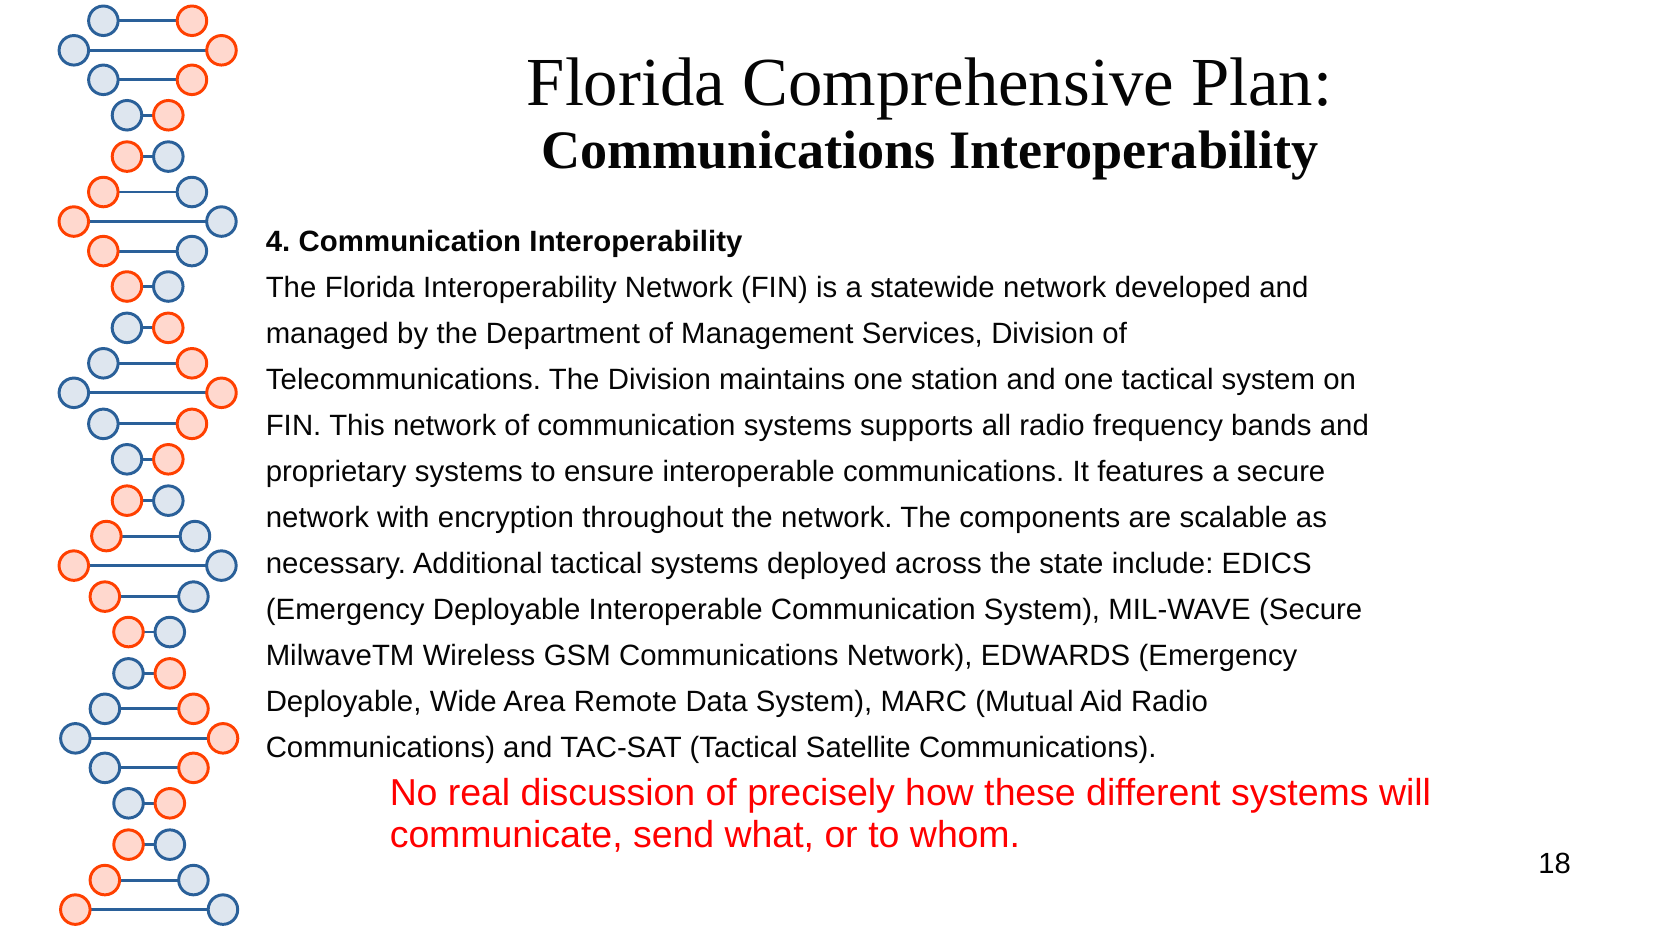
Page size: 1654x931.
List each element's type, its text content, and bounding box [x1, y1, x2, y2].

title Florida Comprehensive Plan: Communications Interoperability [265, 35, 1595, 189]
list 4. Communication Interoperability The Florida Interoperability Network (FIN) is a statewide network developed and managed by the Department of Management Services, Division of Telecommunications. The Division maintains one station and one tactical system on FIN. This network of communication systems supports all radio frequency bands and proprietary systems to ensure interoperable communications. It features a secure network with encryption throughout the network. The components are scalable as necessary. Additional tactical systems deployed across the state include: EDICS (Emergency Deployable Interoperable Communication System), MIL-WAVE (Secure MilwaveTM Wireless GSM Communications Network), EDWARDS (Emergency Deployable, Wide Area Remote Data System), MARC (Mutual Aid Radio Communications) and TAC-SAT (Tactical Satellite Communications). [265, 224, 1595, 764]
text_box No real discussion of precisely how these different systems will communicate, send what, or to whom. [375, 763, 1538, 863]
